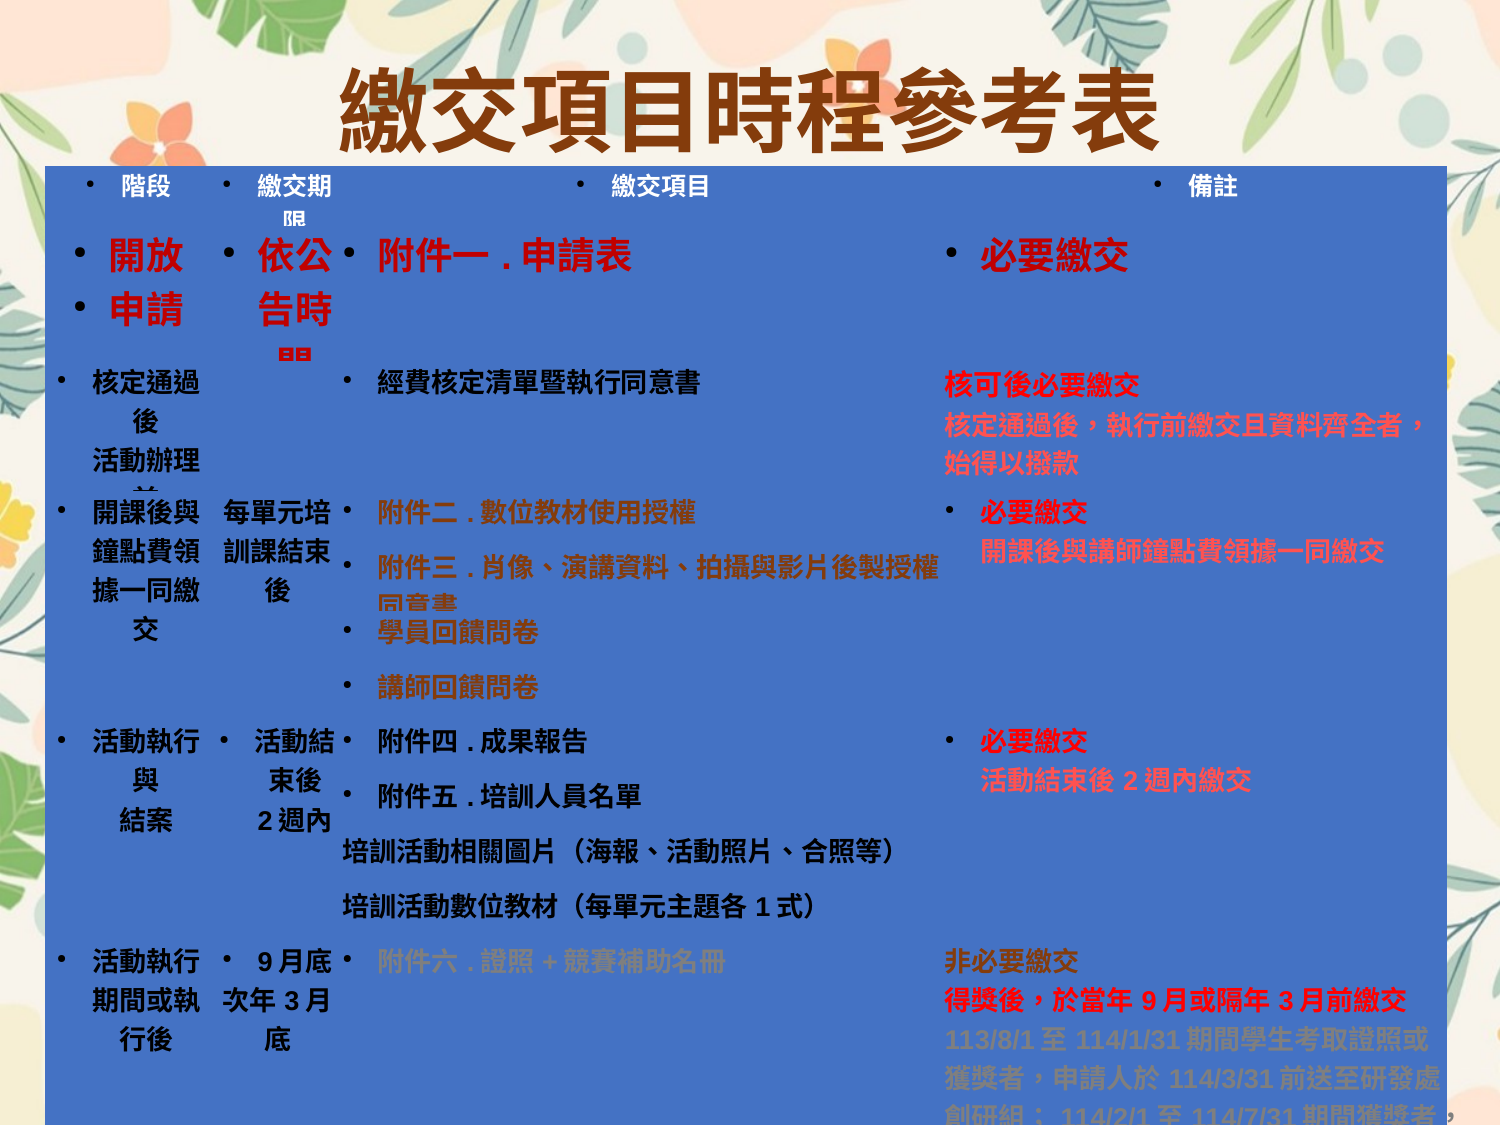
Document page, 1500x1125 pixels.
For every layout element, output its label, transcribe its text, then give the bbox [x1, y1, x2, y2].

table_cell 附件五.培訓人員名單 [343, 776, 945, 830]
table_cell 培訓活動數位教材（每單元主題各1式） [343, 885, 945, 940]
text_box 繳交項目時程參考表 [275, 46, 1226, 166]
table_cell 必要繳交 活動結束後2週內繳交 [945, 721, 1447, 940]
table_cell 附件二.數位教材使用授權 [343, 491, 945, 546]
table_header 繳交期限 [213, 166, 343, 226]
table_cell 活動執行期間或執行後 [45, 940, 213, 1125]
table_header 備註 [945, 166, 1447, 226]
table_cell 核可後必要繳交 核定通過後，執行前繳交且資料齊全者，始得以撥款 [945, 361, 1447, 491]
table_cell 附件三.肖像、演講資料、拍攝與影片後製授權同意書 [343, 546, 945, 611]
table_cell 必要繳交 開課後與講師鐘點費領據一同繳交 [945, 491, 1447, 721]
table_cell 開放 申請 [45, 226, 213, 361]
table_cell 附件四.成果報告 [343, 721, 945, 776]
table_cell [213, 361, 343, 491]
table_cell 依公告時間 [213, 226, 343, 361]
picture [0, 0, 1500, 1125]
table_cell 活動執行與 結案 [45, 721, 213, 940]
table_cell 經費核定清單暨執行同意書 [343, 361, 945, 491]
table_cell 附件一.申請表 [343, 226, 945, 361]
table_cell 必要繳交 [945, 226, 1447, 361]
table_cell 開課後與鐘點費領據一同繳交 [45, 491, 213, 721]
table_header 階段 [45, 166, 213, 226]
table_cell 核定通過後 活動辦理前 [45, 361, 213, 491]
table_cell 培訓活動相關圖片（海報、活動照片、合照等） [343, 830, 945, 885]
table_cell 附件六.證照+競賽補助名冊 [343, 940, 945, 1125]
table_cell 每單元培訓課結束後 [213, 491, 343, 721]
table_cell 講師回饋問卷 [343, 666, 945, 721]
table_header 繳交項目 [343, 166, 945, 226]
table_cell 學員回饋問卷 [343, 611, 945, 666]
table_cell 9月底 次年3月底 [213, 940, 343, 1125]
table_cell 非必要繳交 得獎後，於當年9月或隔年3月前繳交 113/8/1至114/1/31期間學生考取證照或獲獎者，申請人於114/3/31前送至研發處創研組；114/2/1至114/7/31期間獲獎者，114/3/31前送至研發處創研組 [945, 940, 1447, 1125]
table_cell 活動結束後 2週內 [213, 721, 343, 940]
